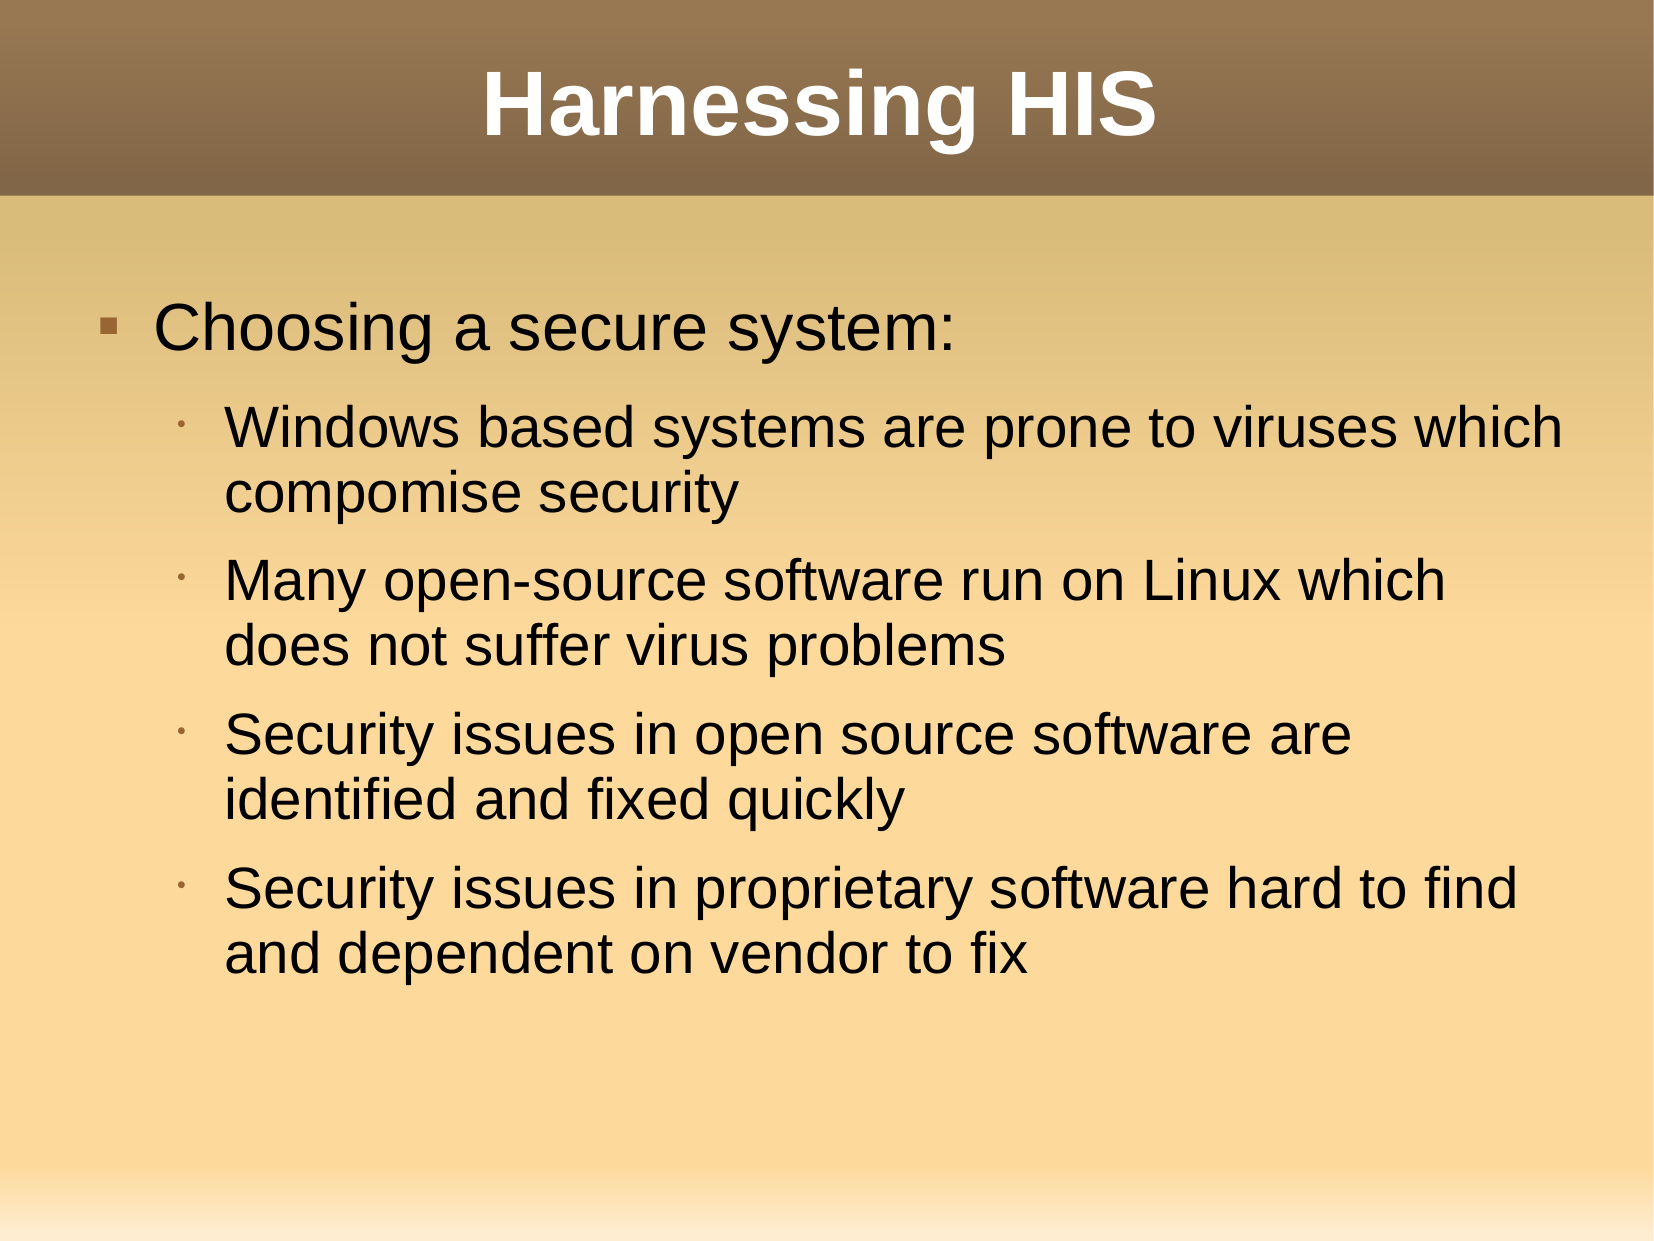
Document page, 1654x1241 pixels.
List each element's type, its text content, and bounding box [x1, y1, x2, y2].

list Choosing a secure system: Windows based systems are prone to viruses which compomise security Many open-source software run on Linux which does not suffer virus problems Security issues in open source software are identified and fixed quickly Security issues in proprietary software hard to find and dependent on vendor to fix [82, 290, 1571, 1094]
picture [0, 0, 1654, 1241]
title Harnessing HIS [76, 7, 1565, 200]
